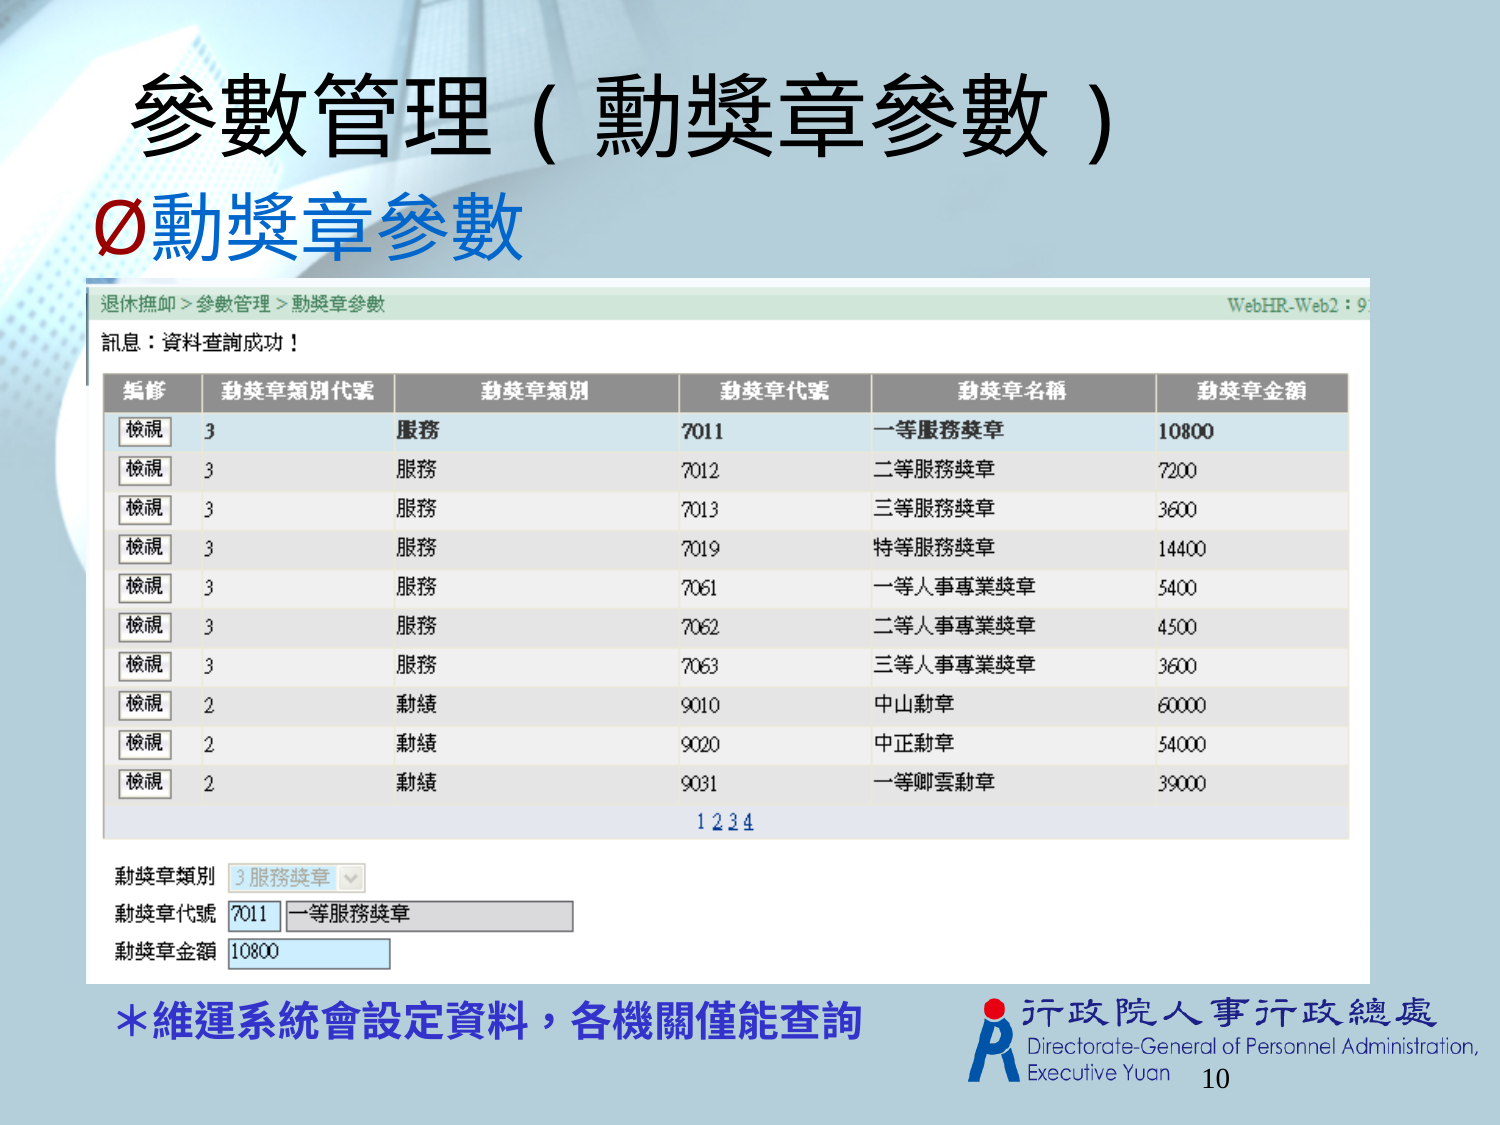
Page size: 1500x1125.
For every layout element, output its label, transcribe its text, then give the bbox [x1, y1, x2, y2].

picture [86, 278, 1370, 984]
title 參數管理(勳獎章參數) [112, 42, 1388, 172]
list 勳獎章參數 [76, 172, 1427, 993]
text_box ＊維運系統會設定資料，各機關僅能查詢 [13, 988, 886, 1053]
text_box [1185, 1058, 1499, 1125]
